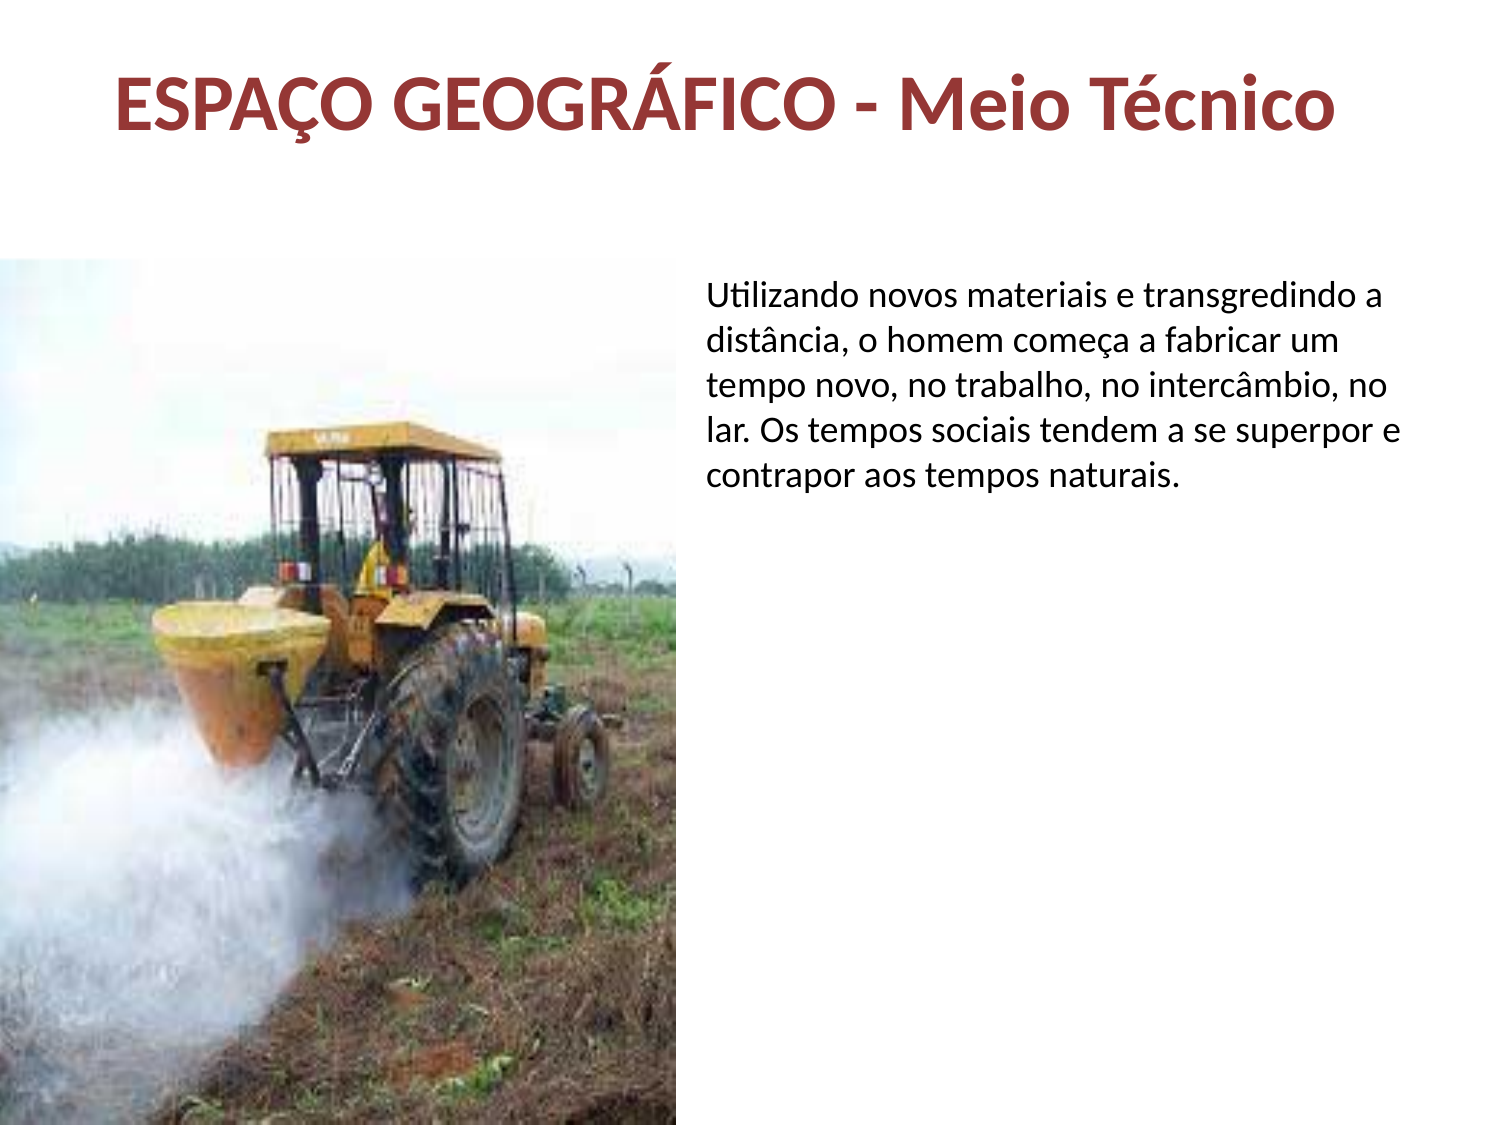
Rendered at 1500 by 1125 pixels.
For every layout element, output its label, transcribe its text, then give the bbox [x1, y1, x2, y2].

list Utilizando novos materiais e transgredindo a distância, o homem começa a fabricar um tempo novo, no trabalho, no intercâmbio, no lar. Os tempos sociais tendem a se superpor e contrapor aos tempos naturais. [690, 262, 1425, 1106]
picture [0, 257, 676, 1125]
text_box ESPAÇO GEOGRÁFICO - Meio Técnico [99, 4, 1450, 192]
